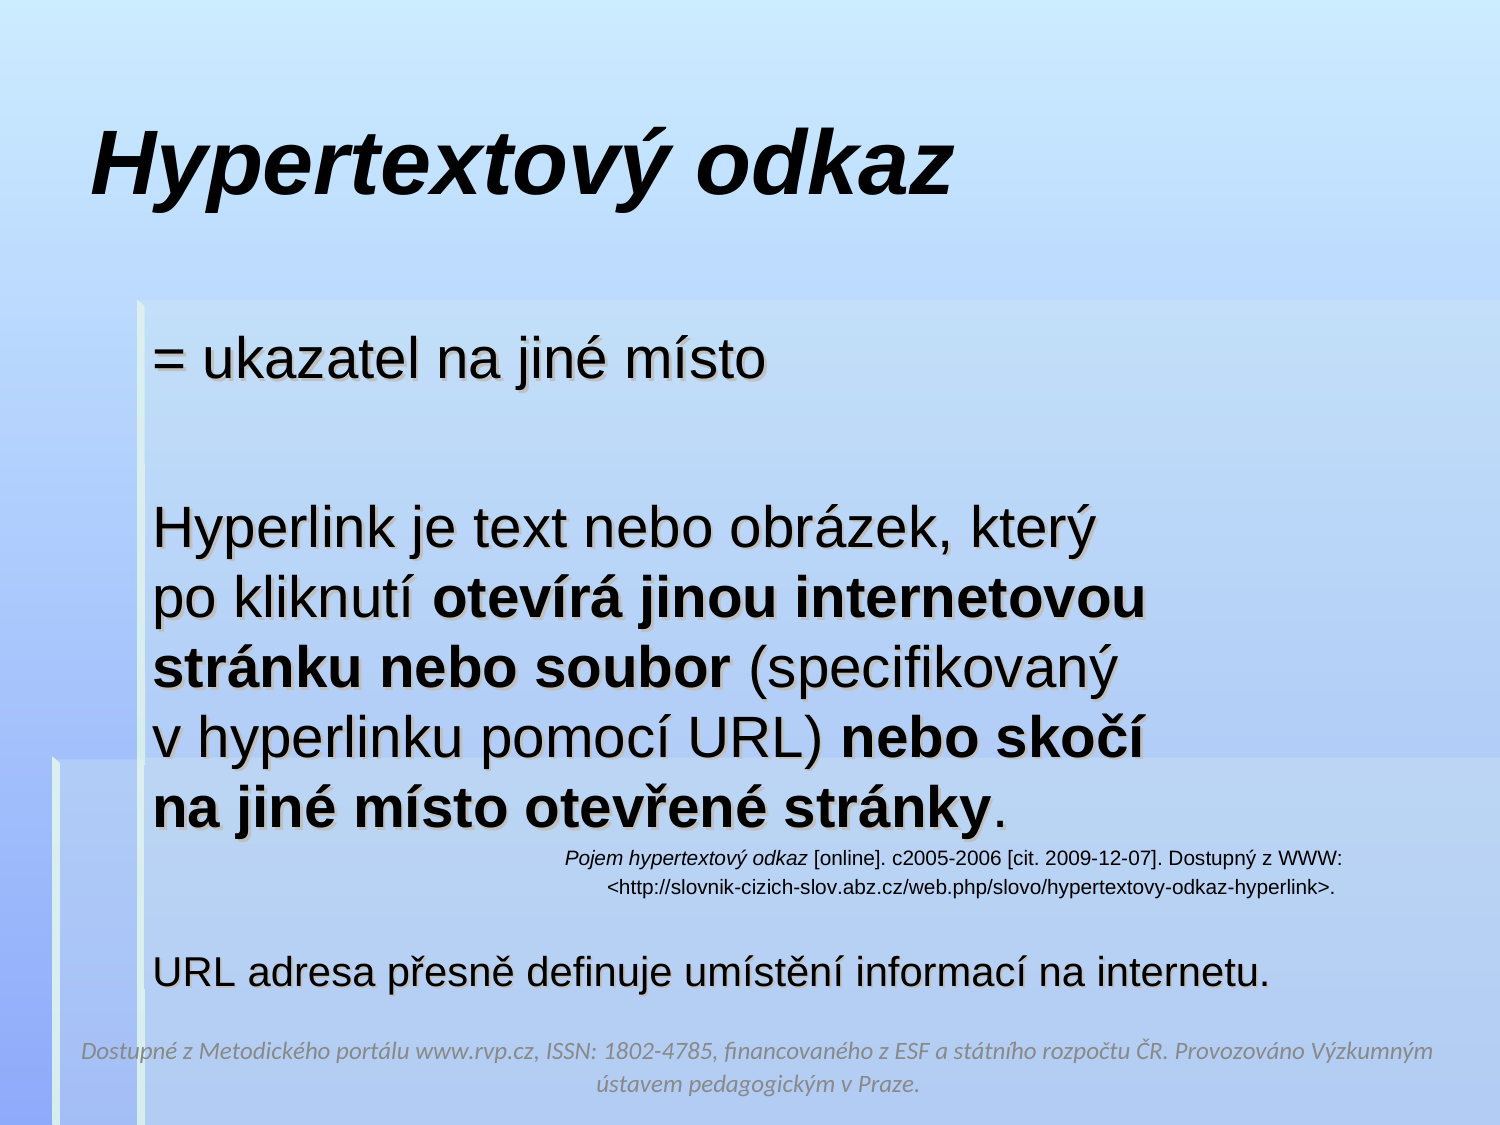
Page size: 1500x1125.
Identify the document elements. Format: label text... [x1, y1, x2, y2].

text_box Dostupné z Metodického portálu www.rvp.cz, ISSN: 1802-4785, financovaného z ESF a státního rozpočtu ČR. Provozováno Výzkumným ústavem pedagogickým v Praze. [64, 1023, 1453, 1095]
list = ukazatel na jiné místo Hyperlink je text nebo obrázek, který po kliknutí otevírá jinou internetovou stránku nebo soubor (specifikovaný v hyperlinku pomocí URL) nebo skočí na jiné místo otevřené stránky. Pojem hypertextový odkaz [online]. c2005-2006 [cit. 2009-12-07]. Dostupný z WWW: <http://slovnik-cizich-slov.abz.cz/web.php/slovo/hypertextovy-odkaz-hyperlink>. URL adresa přesně definuje umístění informací na internetu. [137, 312, 1358, 1003]
title Hypertextový odkaz [75, 40, 1451, 276]
